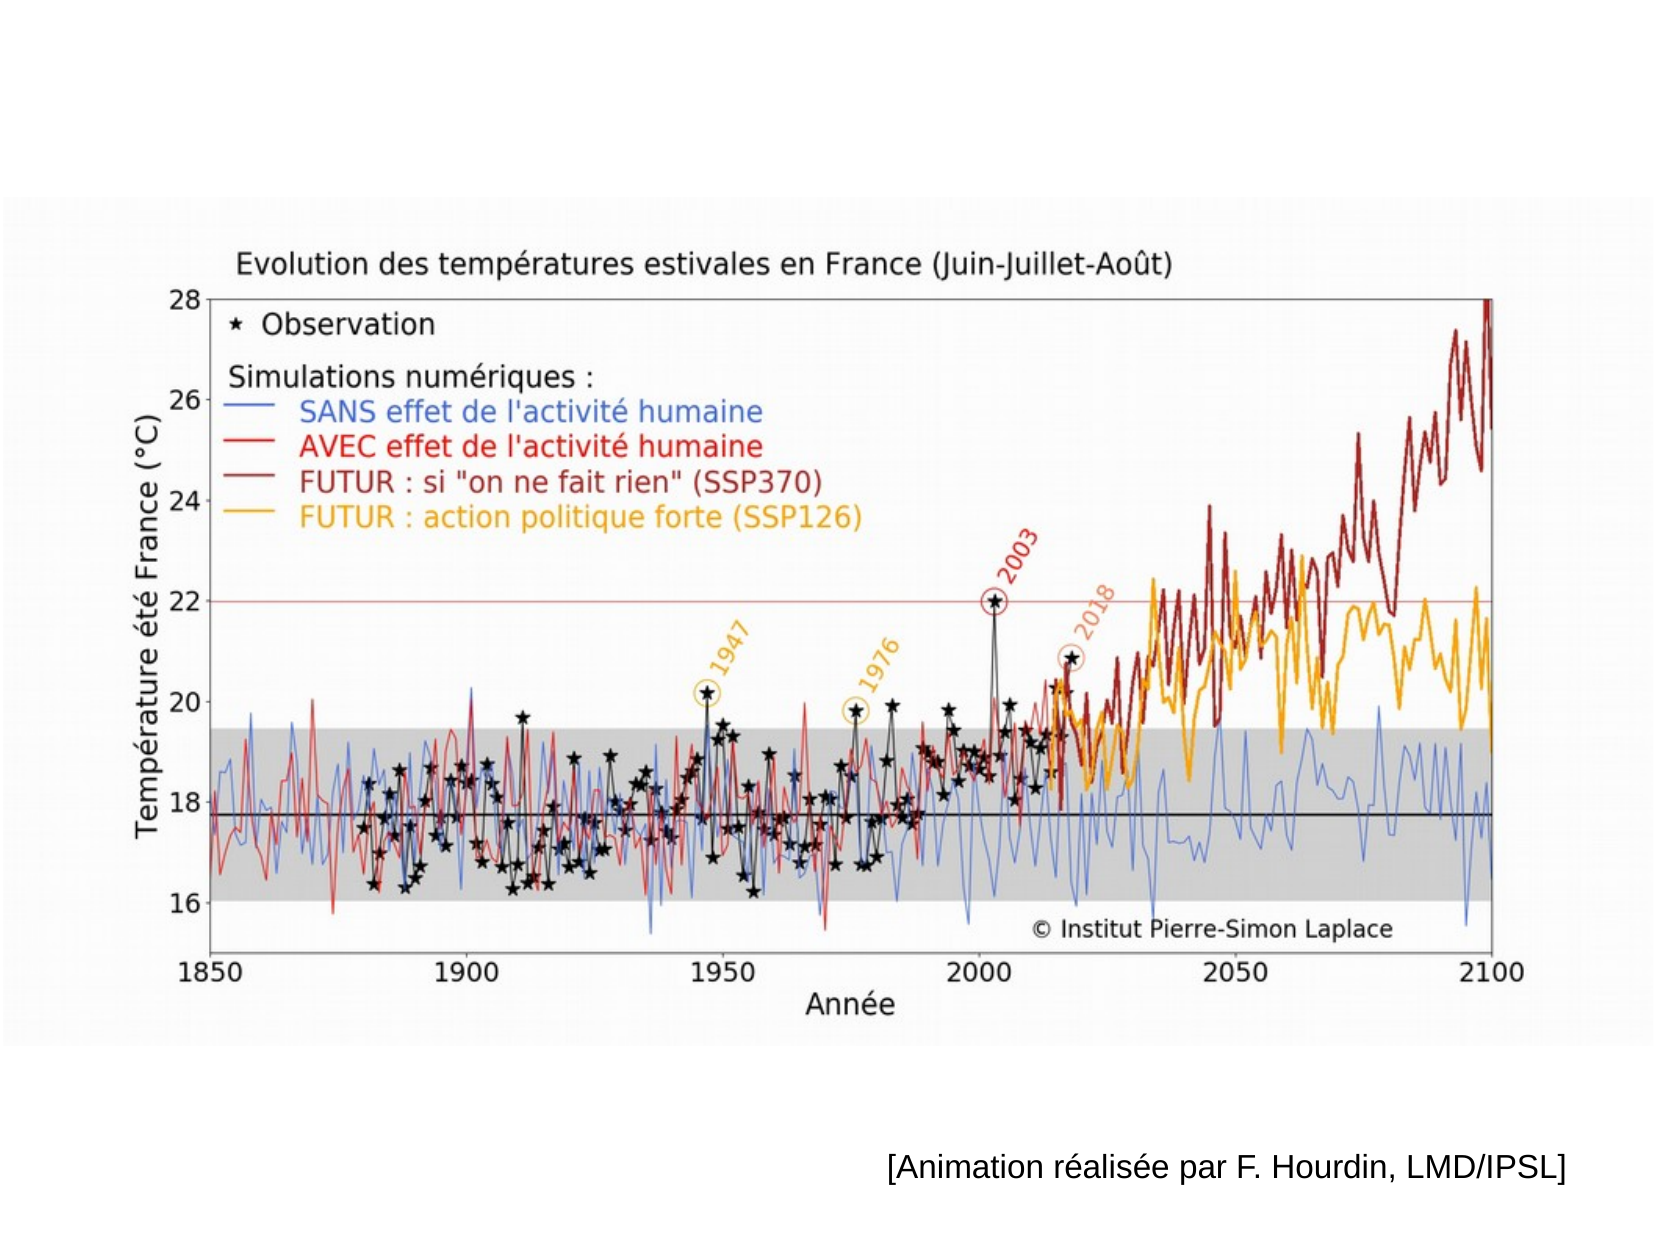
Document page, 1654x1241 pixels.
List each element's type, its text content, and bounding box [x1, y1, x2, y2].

text_box [Animation réalisée par F. Hourdin, LMD/IPSL] [834, 1141, 1621, 1202]
picture [3, 197, 1654, 1046]
